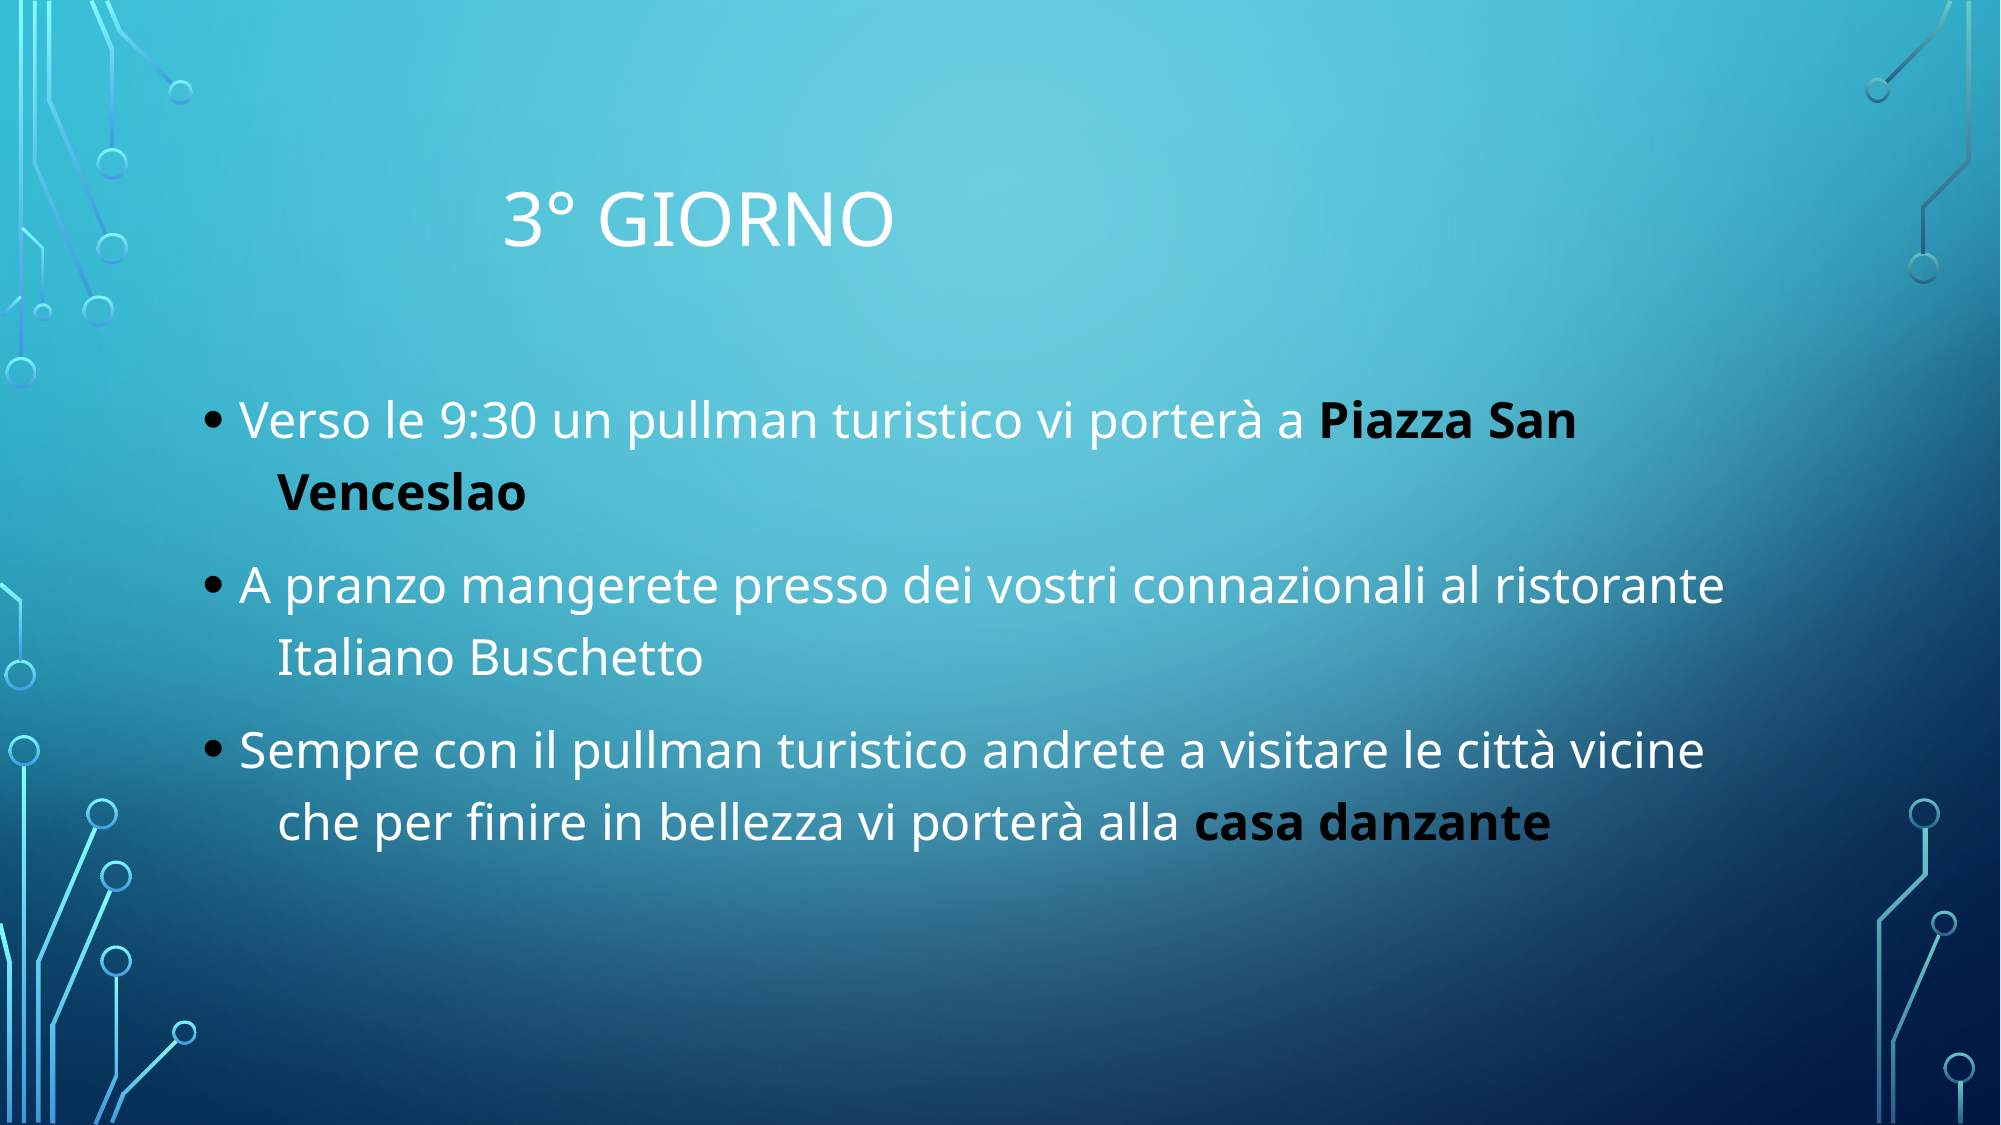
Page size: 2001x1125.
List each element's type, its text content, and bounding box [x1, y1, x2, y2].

title 3° giorno [187, 101, 1813, 344]
list Verso le 9:30 un pullman turistico vi porterà a Piazza San Venceslao A pranzo mangerete presso dei vostri connazionali al ristorante Italiano Buschetto Sempre con il pullman turistico andrete a visitare le città vicine che per finire in bellezza vi porterà alla casa danzante [187, 369, 1813, 951]
